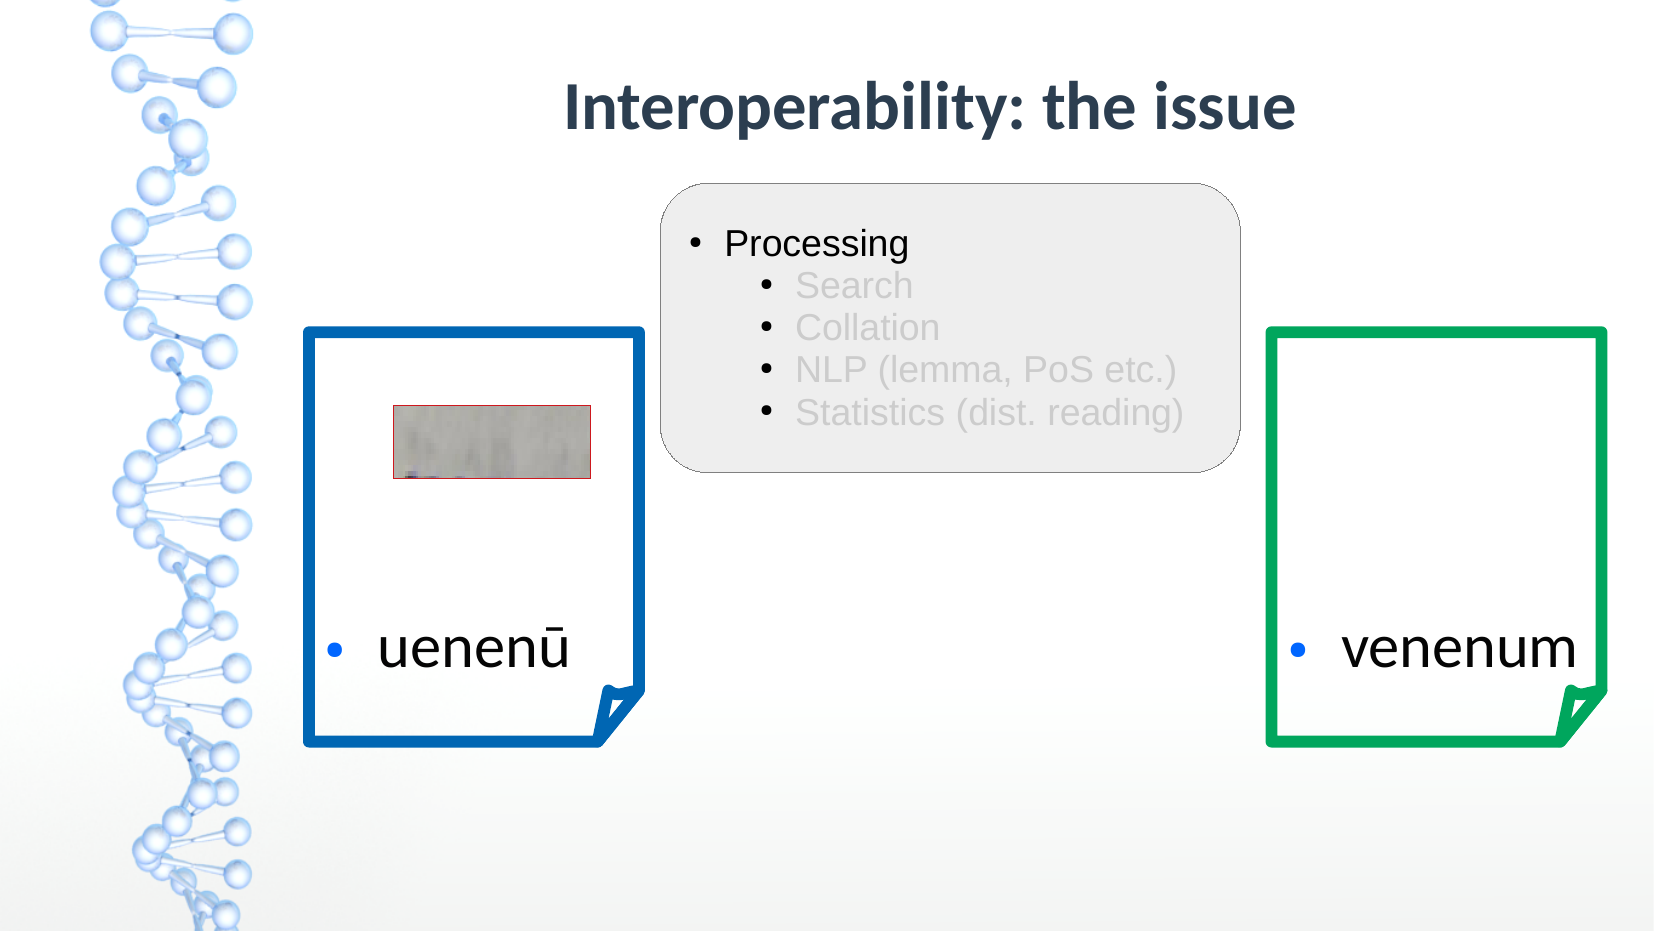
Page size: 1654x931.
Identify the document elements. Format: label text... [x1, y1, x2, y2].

picture [0, 0, 1654, 931]
text_box Processing Search Collation NLP (lemma, PoS etc.) Statistics (dist. reading) [660, 183, 1241, 473]
list venenum [1278, 620, 1590, 703]
title Interoperability: the issue [265, 35, 1595, 189]
list uenenū [315, 620, 626, 703]
